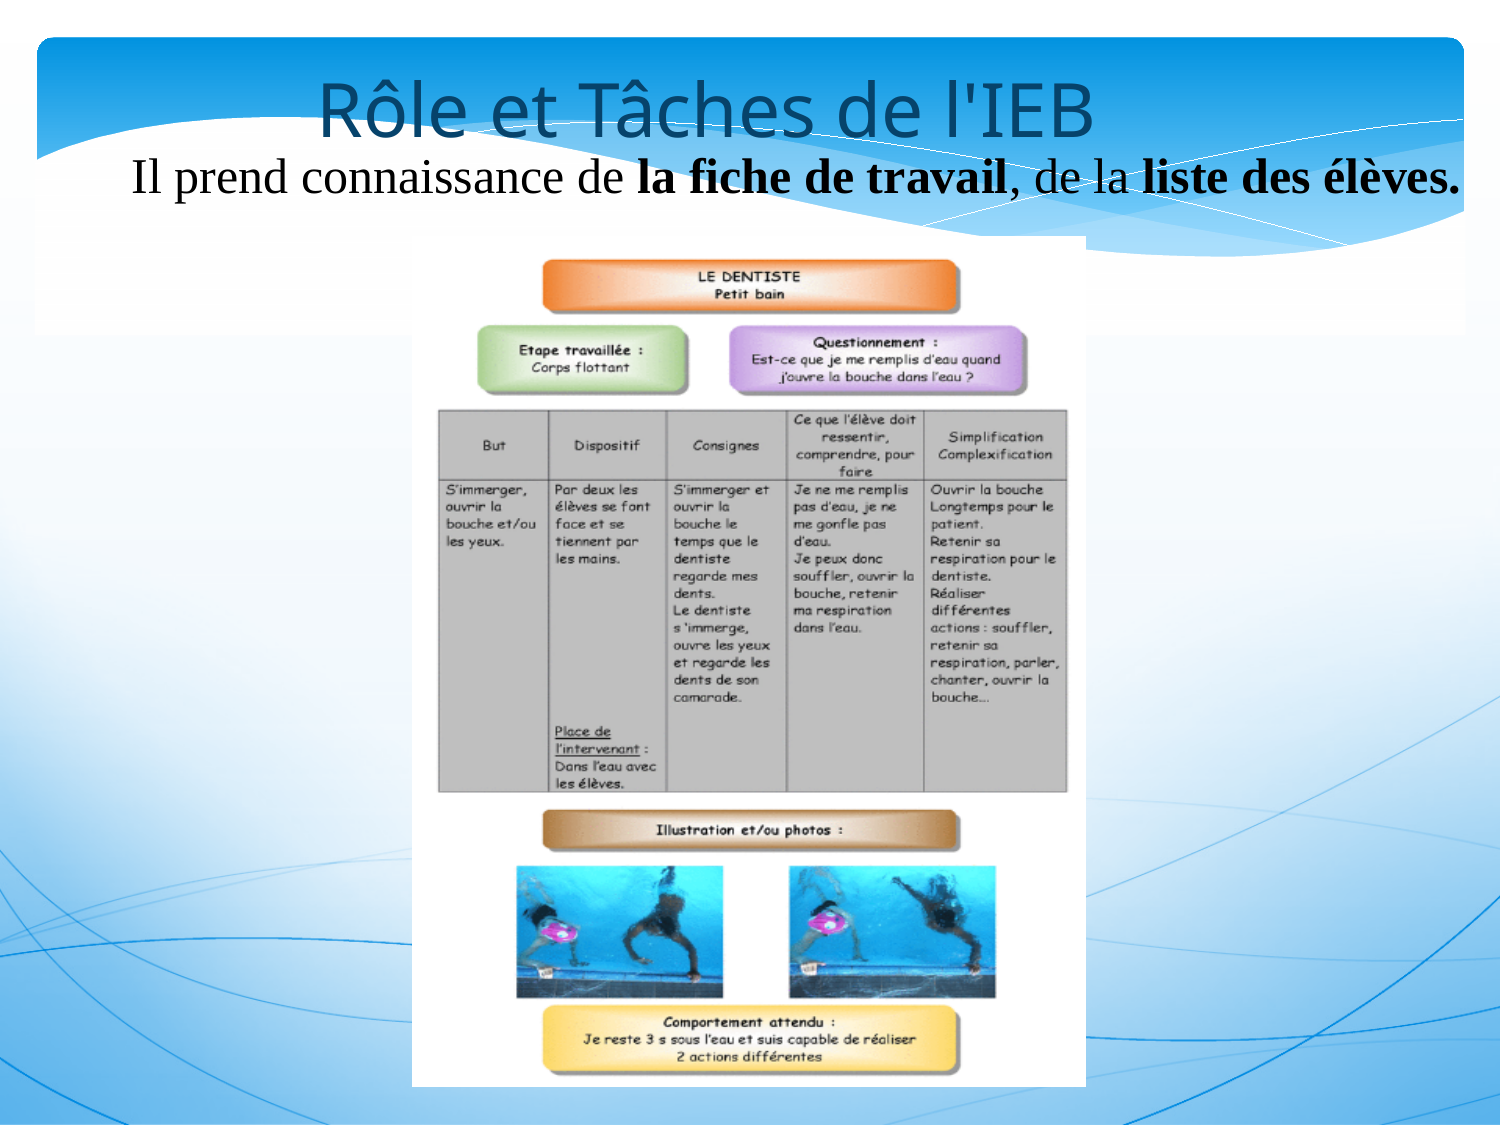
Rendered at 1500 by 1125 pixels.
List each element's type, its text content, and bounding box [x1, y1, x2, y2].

text_box Il prend connaissance de la fiche de travail, de la liste des élèves. [116, 141, 1477, 212]
picture [0, 0, 1500, 1125]
text_box Rôle et Tâches de l'IEB [98, 54, 1315, 232]
